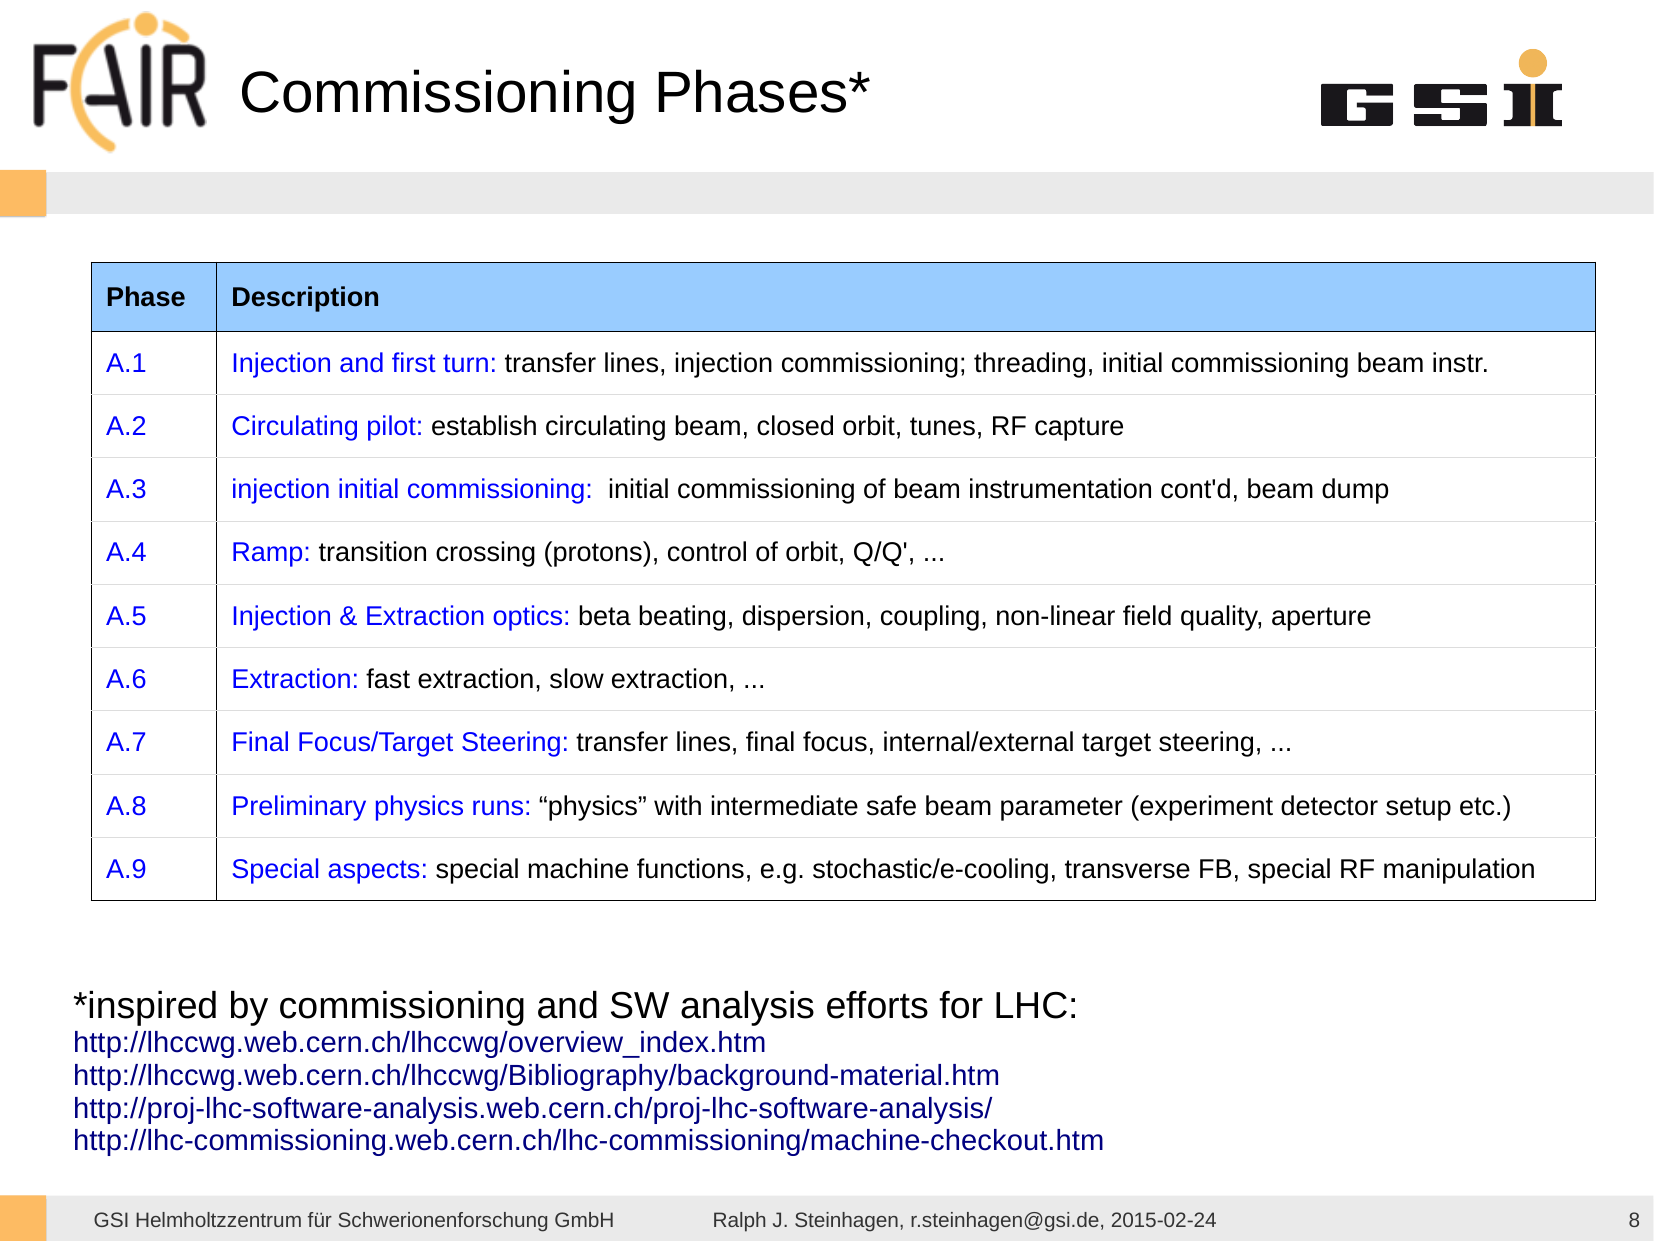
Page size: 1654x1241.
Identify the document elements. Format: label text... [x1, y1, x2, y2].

table_cell Extraction: fast extraction, slow extraction, ... [217, 648, 1595, 710]
title Commissioning Phases* [239, 23, 1301, 162]
table_cell Special aspects: special machine functions, e.g. stochastic/e-cooling, transverse FB, special RF manipulation [217, 838, 1595, 900]
table_cell Injection and first turn: transfer lines, injection commissioning; threading, initial commissioning beam instr. [217, 332, 1595, 394]
table_cell A.6 [92, 648, 216, 710]
table_cell A.4 [92, 522, 216, 584]
picture [1319, 46, 1564, 129]
table_cell Ramp: transition crossing (protons), control of orbit, Q/Q', ... [217, 522, 1595, 584]
table_header Phase [92, 263, 216, 331]
table_cell A.8 [92, 775, 216, 837]
table_cell Injection & Extraction optics: beta beating, dispersion, coupling, non-linear field quality, aperture [217, 585, 1595, 647]
table_cell injection initial commissioning: initial commissioning of beam instrumentation cont'd, beam dump [217, 458, 1595, 521]
table_cell A.5 [92, 585, 216, 647]
table_cell Preliminary physics runs: “physics” with intermediate safe beam parameter (experiment detector setup etc.) [217, 775, 1595, 837]
table_cell A.1 [92, 332, 216, 394]
table_cell A.2 [92, 395, 216, 457]
table_cell Circulating pilot: establish circulating beam, closed orbit, tunes, RF capture [217, 395, 1595, 457]
picture [33, 10, 207, 155]
table_cell Final Focus/Target Steering: transfer lines, final focus, internal/external target steering, ... [217, 711, 1595, 774]
table_cell A.7 [92, 711, 216, 774]
table_header Description [217, 263, 1595, 331]
table_cell A.9 [92, 838, 216, 900]
text_box *inspired by commissioning and SW analysis efforts for LHC: http://lhccwg.web.cern.ch/lhccwg/overview_index.htm http://lhccwg.web.cern.ch/lhccwg/Bibliography/background-material.htm http://proj-lhc-software-analysis.web.cern.ch/proj-lhc-software-analysis/ http://lhc-commissioning.web.cern.ch/lhc-commissioning/machine-checkout.htm [58, 976, 1144, 1165]
table_cell A.3 [92, 458, 216, 521]
